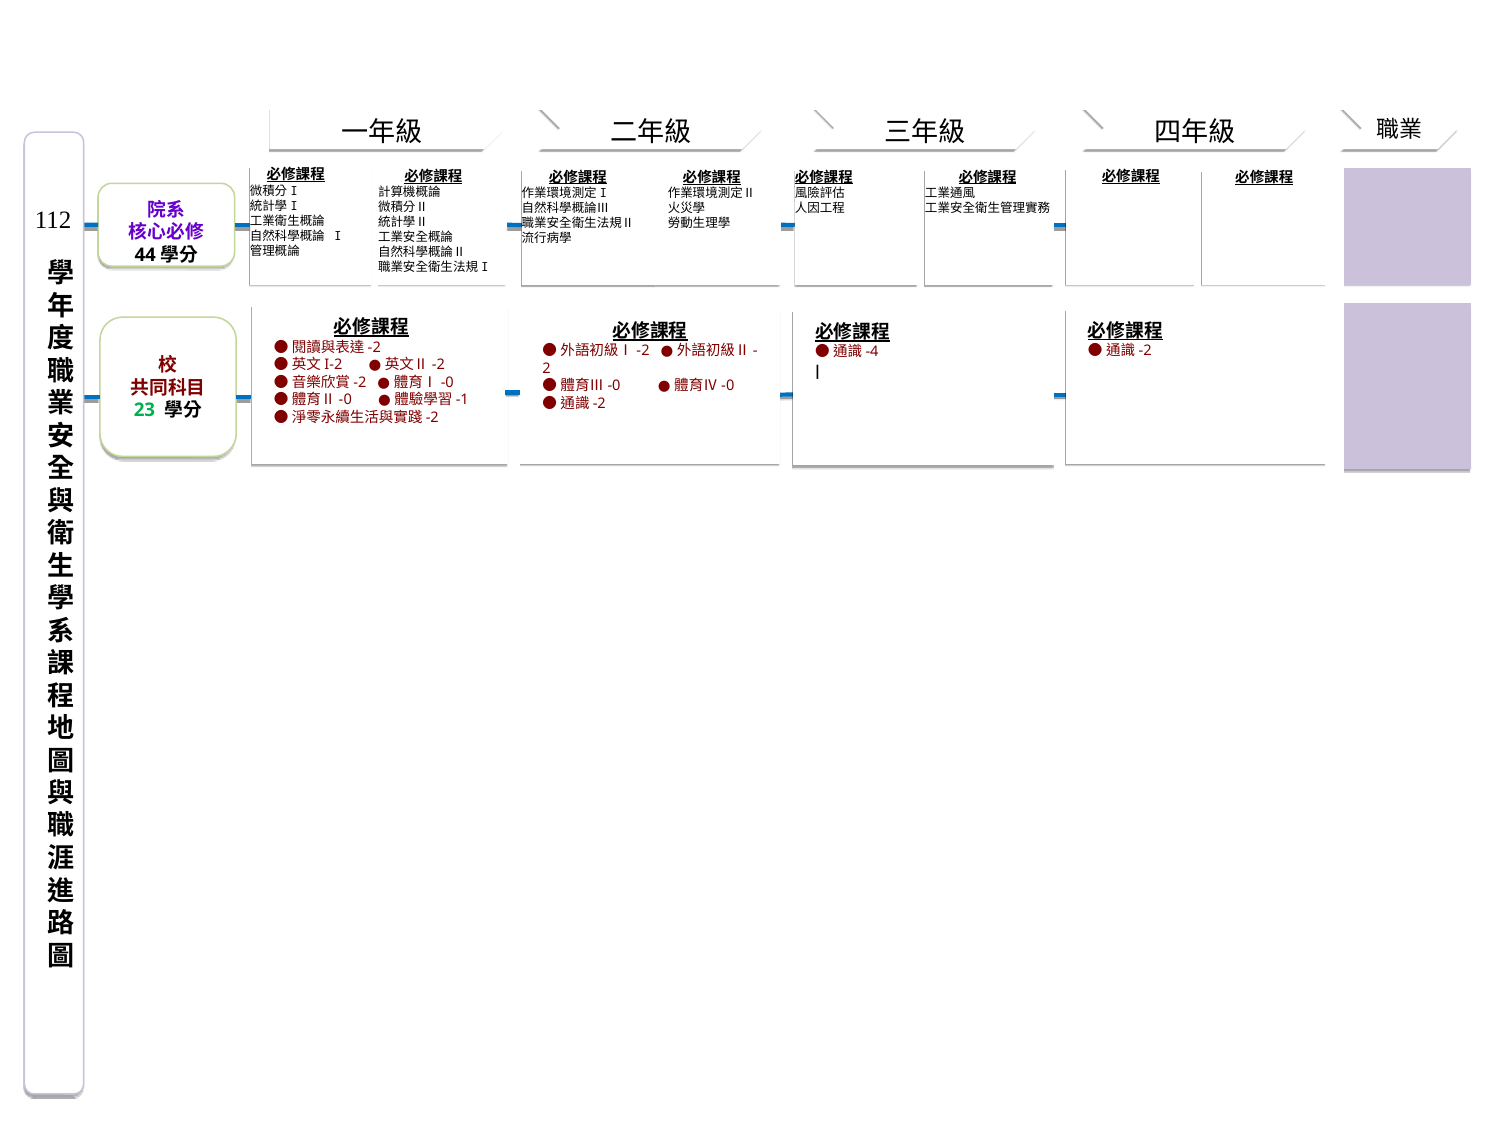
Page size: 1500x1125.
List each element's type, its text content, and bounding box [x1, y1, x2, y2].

text_box 必修課程 ●通識-2 [1066, 308, 1327, 464]
text_box 一年級 [269, 107, 506, 150]
text_box 必修課程 [1066, 167, 1196, 285]
text_box 必修課程 ●閱讀與表達-2 ●英文Ι-2 ●英文Ⅱ-2 ●音樂欣賞-2 ●體育Ⅰ-0 ●體育Ⅱ-0 ●體驗學習-1 ●淨零永續生活與實踐-2 [252, 304, 508, 464]
text_box 必修課程 風險評估 人因工程 [795, 167, 920, 285]
text_box [1344, 168, 1471, 285]
text_box 必修課程 微積分I 統計學I 工業衛生概論 自然科學概論 I 管理概論 [250, 165, 372, 285]
text_box 必修課程 [1202, 168, 1327, 285]
text_box 必修課程 作業環境測定I 自然科學概論Ⅲ 職業安全衛生法規Ⅱ 流行病學 [522, 167, 658, 285]
text_box 112 [29, 203, 77, 246]
text_box 院系 核心必修 44學分 [98, 183, 235, 267]
text_box 校 共同科目 23 學分 [99, 317, 237, 457]
text_box 三年級 [813, 107, 1038, 150]
text_box 必修課程 作業環境測定Ⅱ 火災學 勞動生理學 [658, 168, 781, 285]
text_box 學年度 職業安全與衛生學系課程地圖與職涯進路圖 [24, 132, 84, 1094]
text_box 必修課程 計算機概論 微積分Ⅱ 統計學Ⅱ 工業安全概論 自然科學概論Ⅱ 職業安全衛生法規I [378, 167, 507, 285]
text_box 必修課程 ●外語初級Ⅰ-2 ●外語初級Ⅱ-2 ●體育Ⅲ-0 ●體育Ⅳ-0 ●通識-2 [520, 308, 780, 464]
text_box 必修課程 工業通風 工業安全衛生管理實務 [925, 167, 1054, 285]
text_box [1344, 303, 1471, 469]
text_box 二年級 [538, 107, 764, 150]
text_box 必修課程 ●通識-4 [793, 309, 1054, 465]
text_box 職業 [1340, 107, 1459, 150]
text_box 四年級 [1082, 107, 1308, 150]
